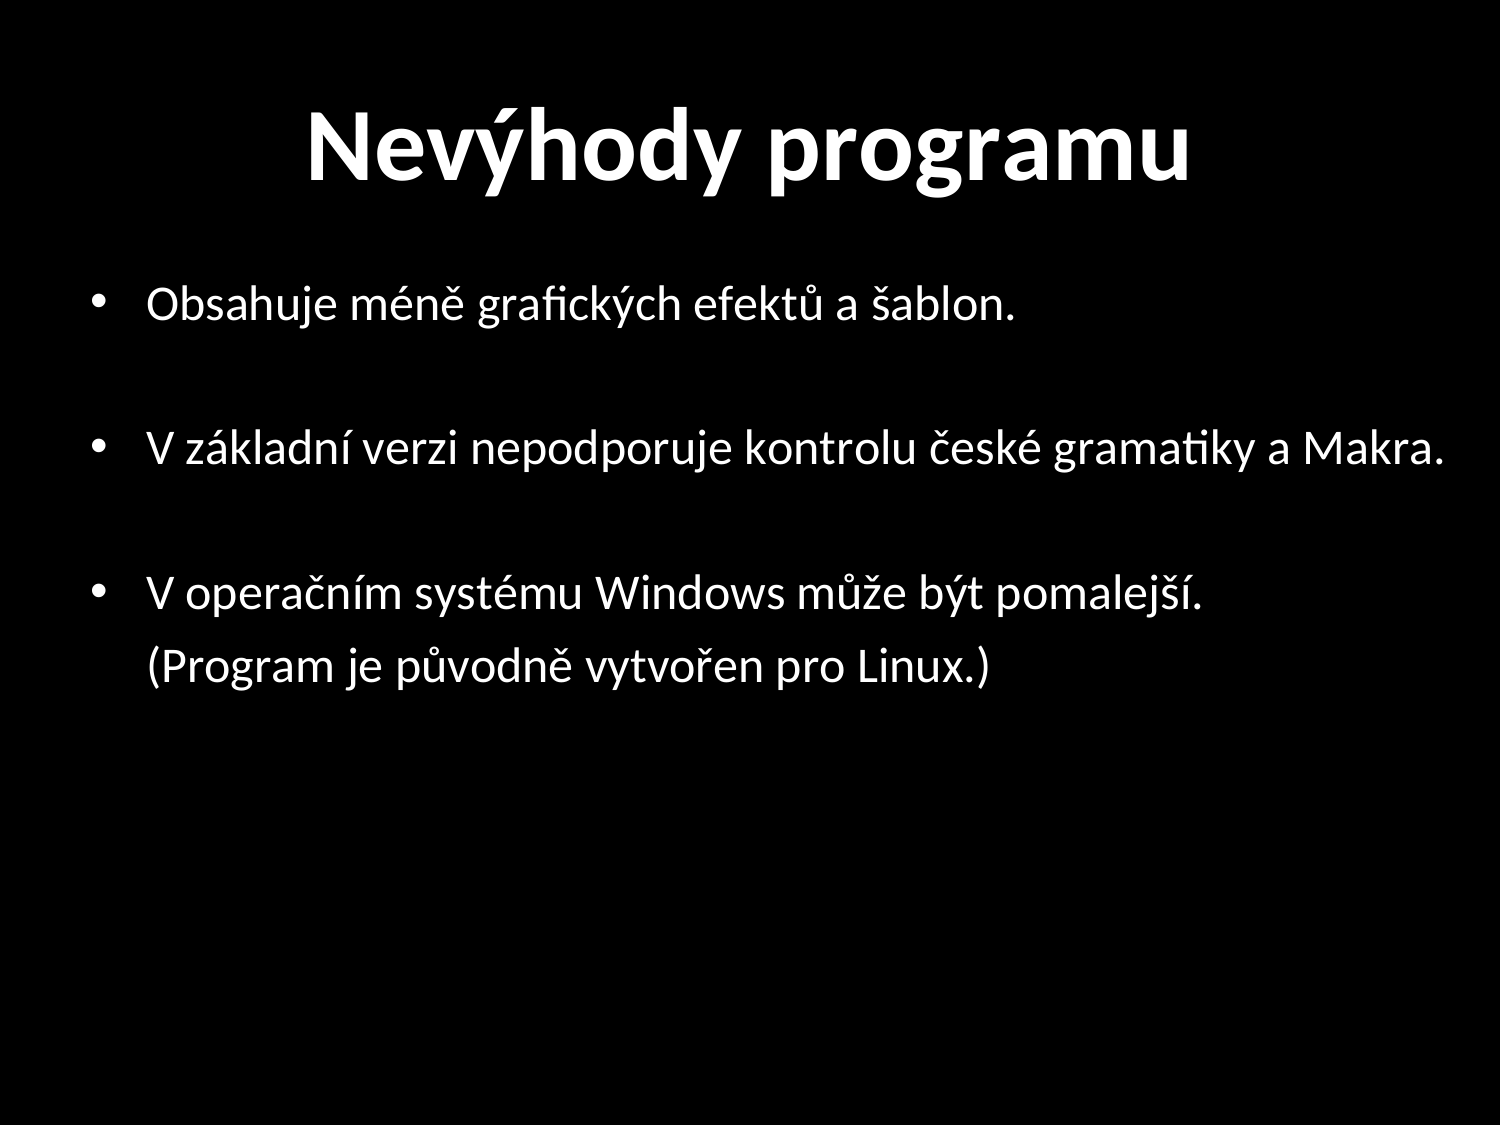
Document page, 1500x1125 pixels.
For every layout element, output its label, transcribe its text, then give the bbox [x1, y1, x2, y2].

list Obsahuje méně grafických efektů a šablon. V základní verzi nepodporuje kontrolu české gramatiky a Makra. V operačním systému Windows může být pomalejší. (Program je původně vytvořen pro Linux.) [75, 262, 1500, 1006]
title Nevýhody programu [75, 45, 1426, 233]
